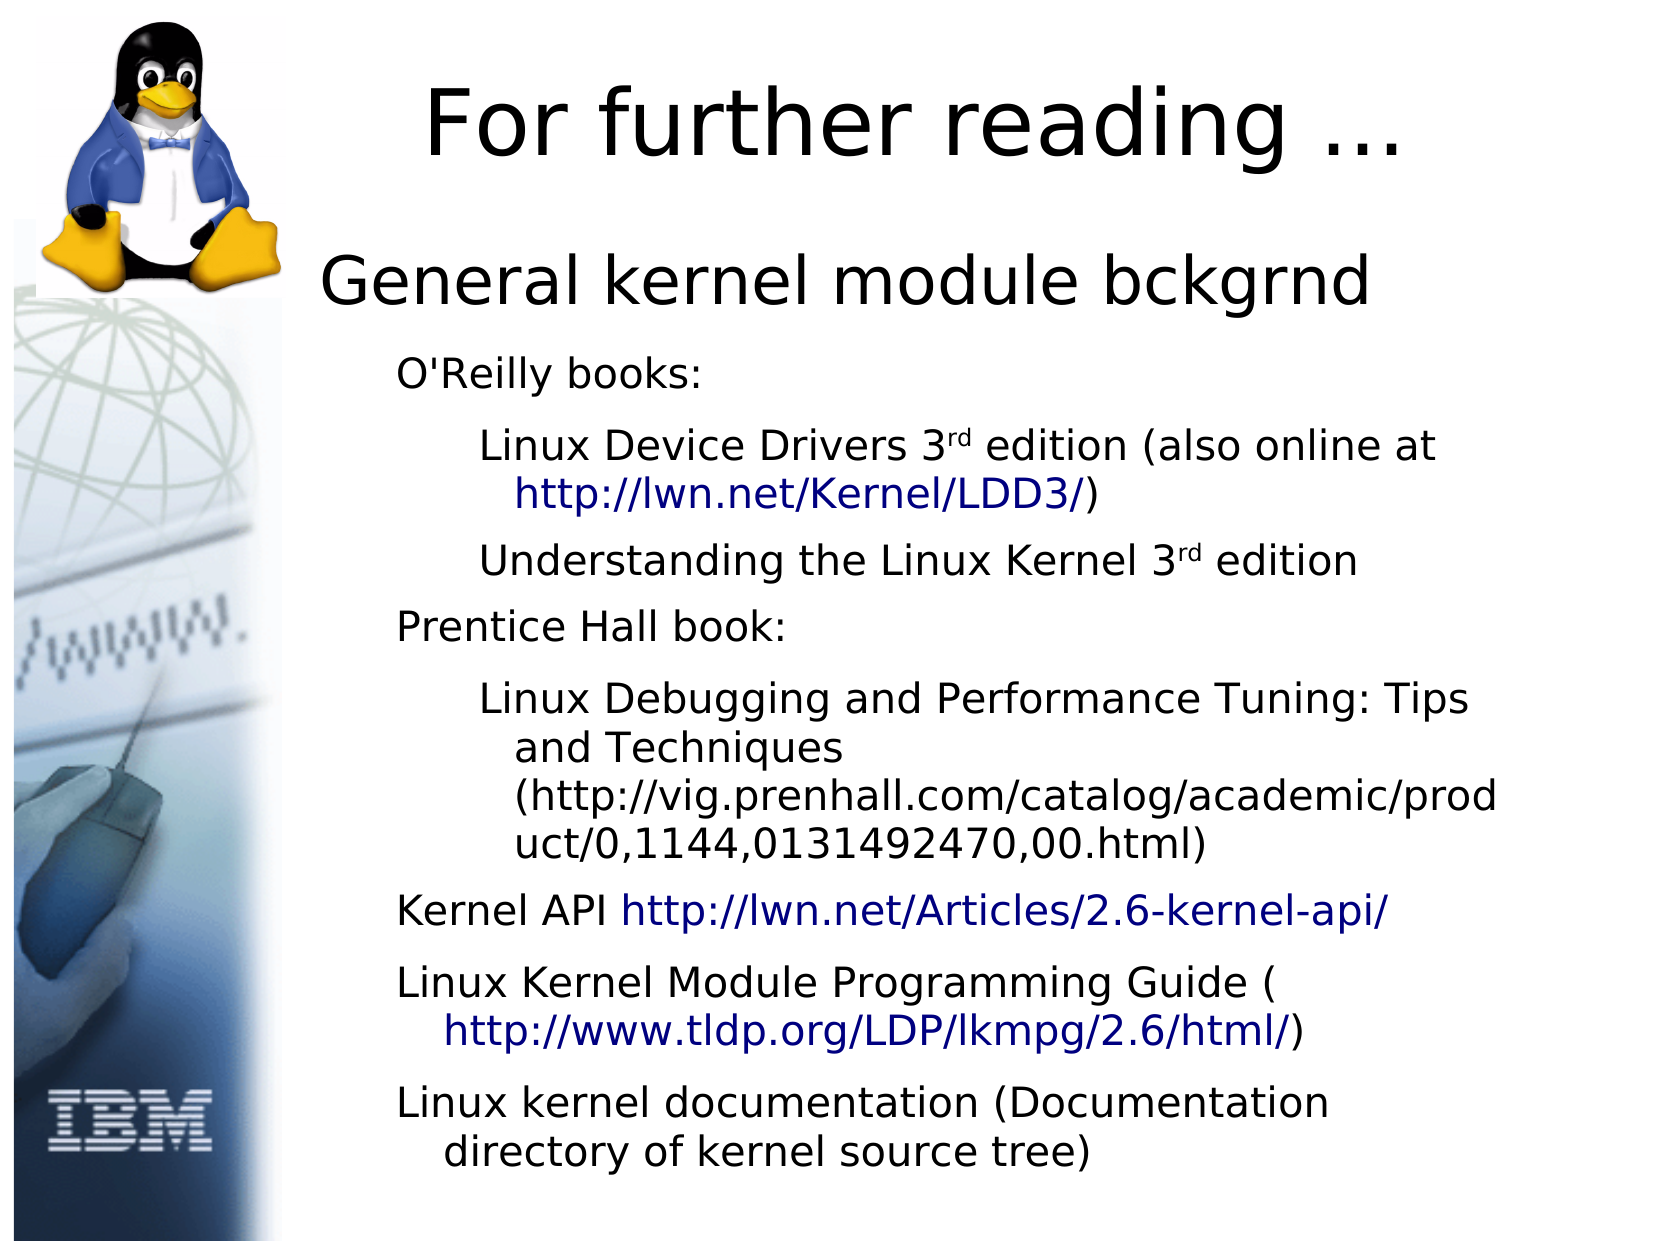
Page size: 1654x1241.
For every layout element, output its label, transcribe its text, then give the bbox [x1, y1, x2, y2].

title For further reading ... [301, 39, 1528, 209]
list General kernel module bckgrnd O'Reilly books: Linux Device Drivers 3rd edition (also online at http://lwn.net/Kernel/LDD3/) Understanding the Linux Kernel 3rd edition Prentice Hall book: Linux Debugging and Performance Tuning: Tips and Techniques (http://vig.prenhall.com/catalog/academic/product/0,1144,0131492470,00.html) Kernel API http://lwn.net/Articles/2.6-kernel-api/ Linux Kernel Module Programming Guide (http://www.tldp.org/LDP/lkmpg/2.6/html/) Linux kernel documentation (Documentation directory of kernel source tree) [301, 243, 1520, 1182]
